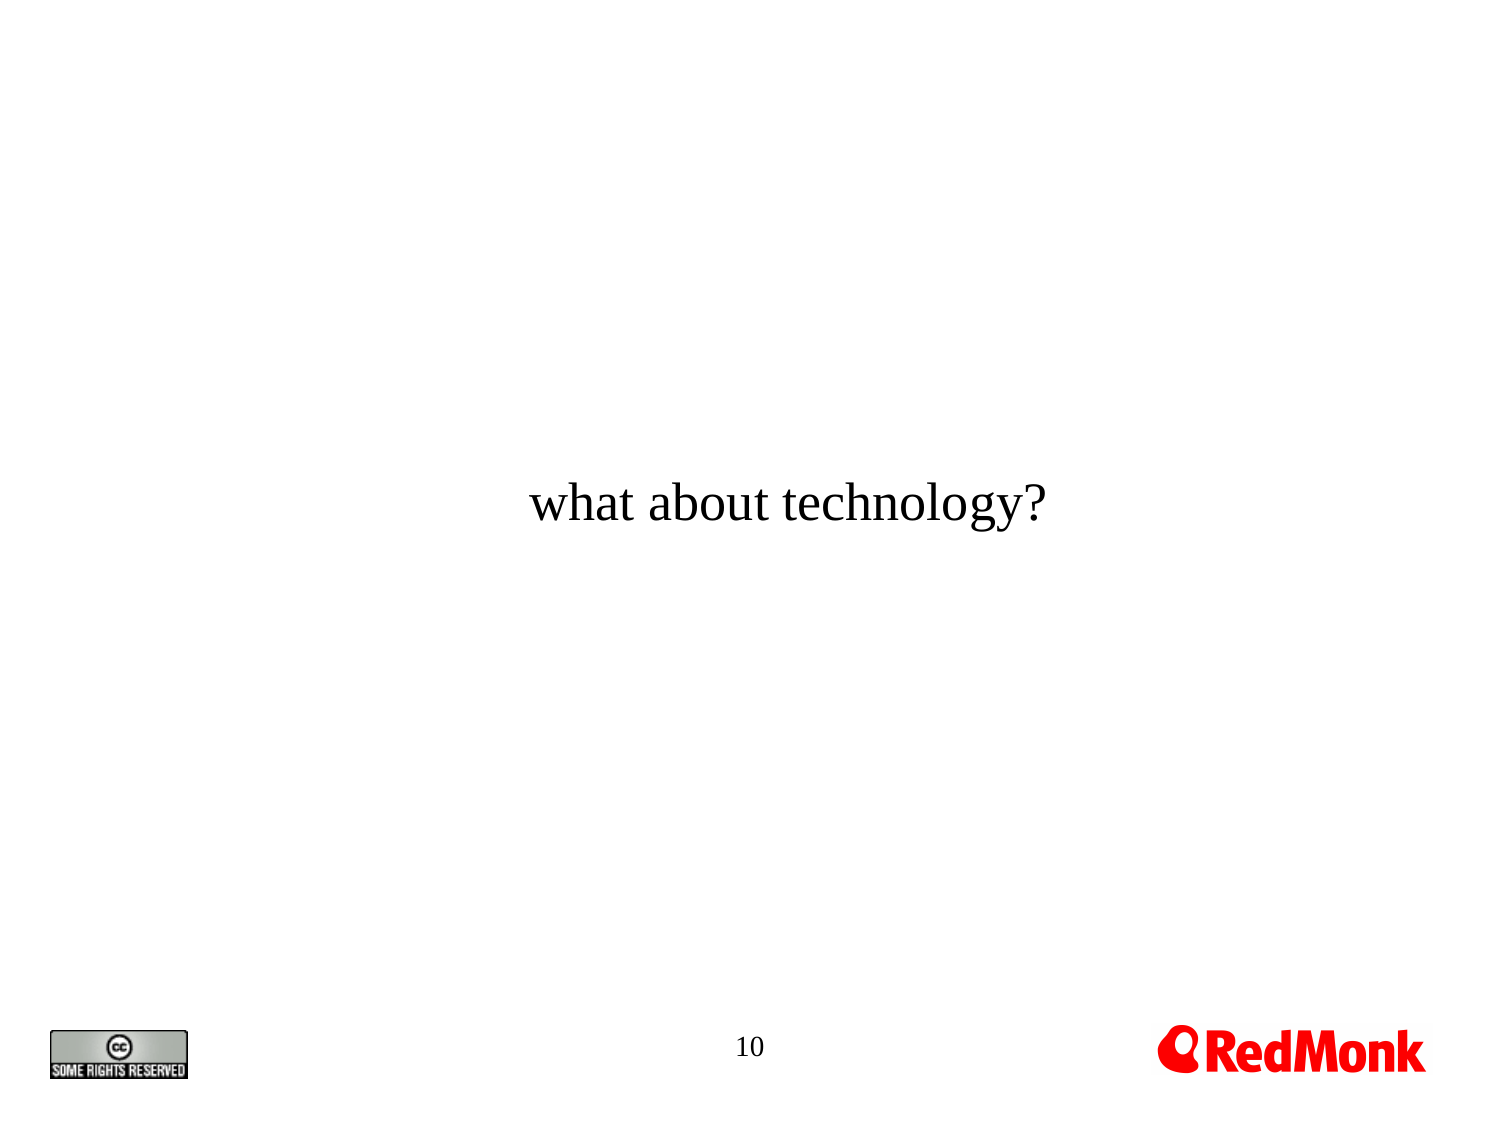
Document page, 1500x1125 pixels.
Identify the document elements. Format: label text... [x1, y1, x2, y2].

text_box what about technology? [514, 485, 1078, 561]
picture [1151, 1023, 1433, 1075]
picture [50, 1030, 188, 1079]
